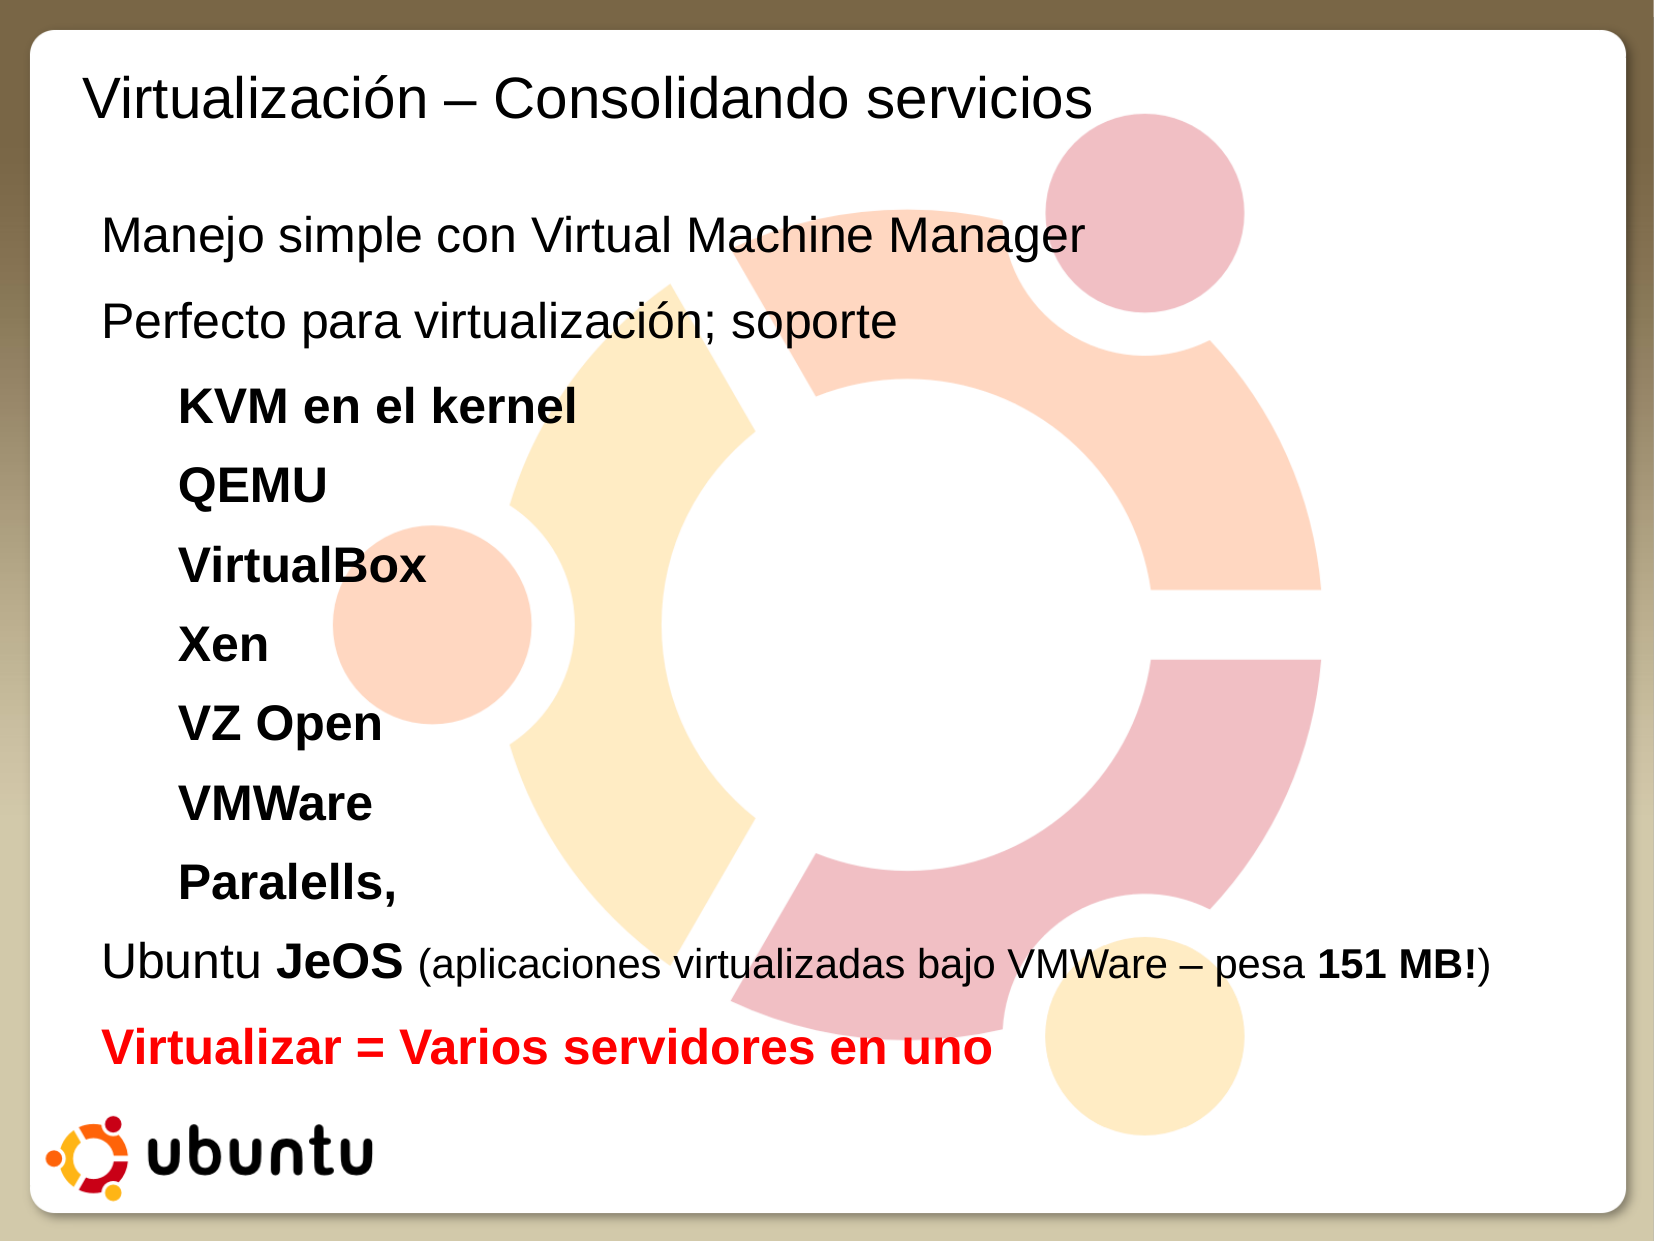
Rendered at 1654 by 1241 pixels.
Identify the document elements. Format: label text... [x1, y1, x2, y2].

picture [0, 0, 1654, 1241]
title Virtualización – Consolidando servicios [82, 49, 1571, 148]
list Manejo simple con Virtual Machine Manager Perfecto para virtualización; soporte KVM en el kernel QEMU VirtualBox Xen VZ Open VMWare Paralells, Ubuntu JeOS (aplicaciones virtualizadas bajo VMWare – pesa 151 MB!) Virtualizar = Varios servidores en uno [83, 207, 1577, 1075]
